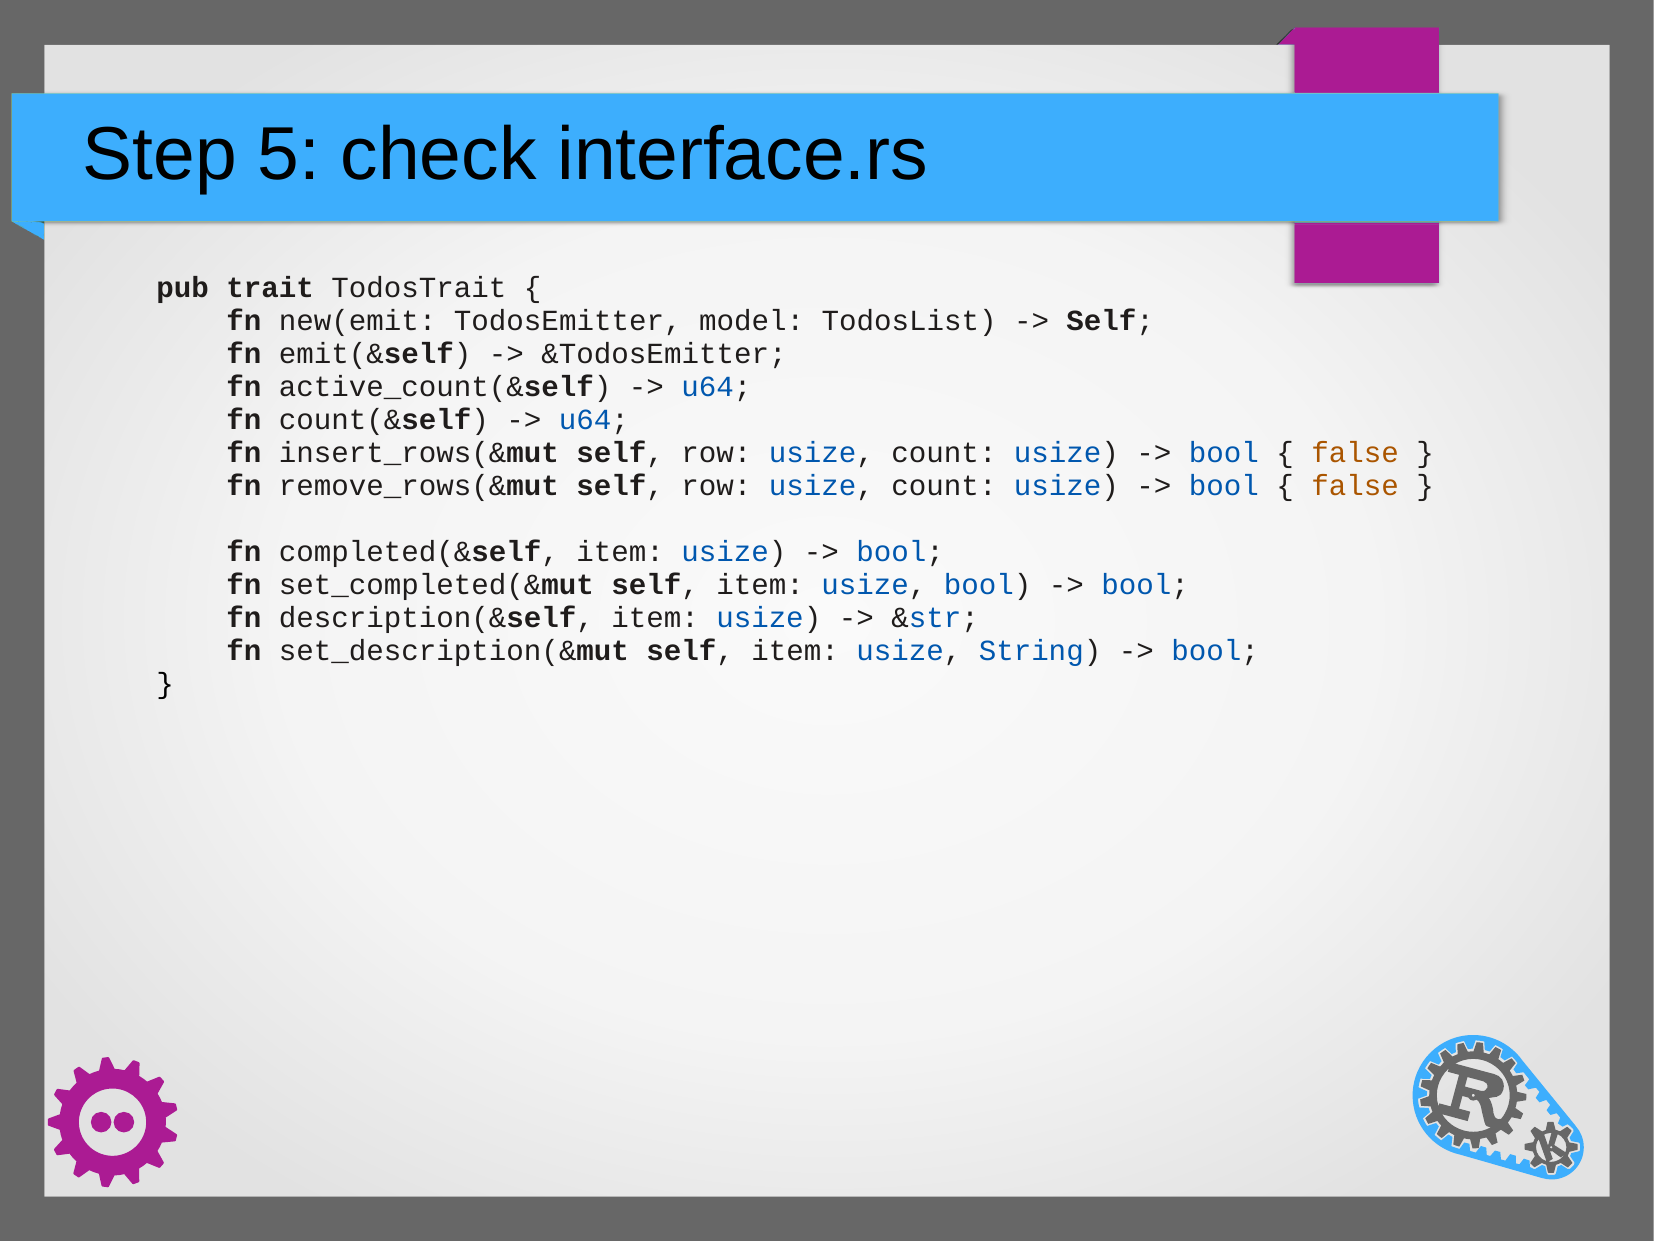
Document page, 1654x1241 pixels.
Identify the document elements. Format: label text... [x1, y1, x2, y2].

picture [0, 0, 1654, 1241]
title Step 5: check interface.rs [82, 94, 1264, 213]
text_box pub trait TodosTrait { fn new(emit: TodosEmitter, model: TodosList) -> Self; fn emit(&self) -> &TodosEmitter; fn active_count(&self) -> u64; fn count(&self) -> u64; fn insert_rows(&mut self, row: usize, count: usize) -> bool { false } fn remove_rows(&mut self, row: usize, count: usize) -> bool { false } fn completed(&self, item: usize) -> bool; fn set_completed(&mut self, item: usize, bool) -> bool; fn description(&self, item: usize) -> &str; fn set_description(&mut self, item: usize, String) -> bool; } [141, 265, 1654, 1010]
